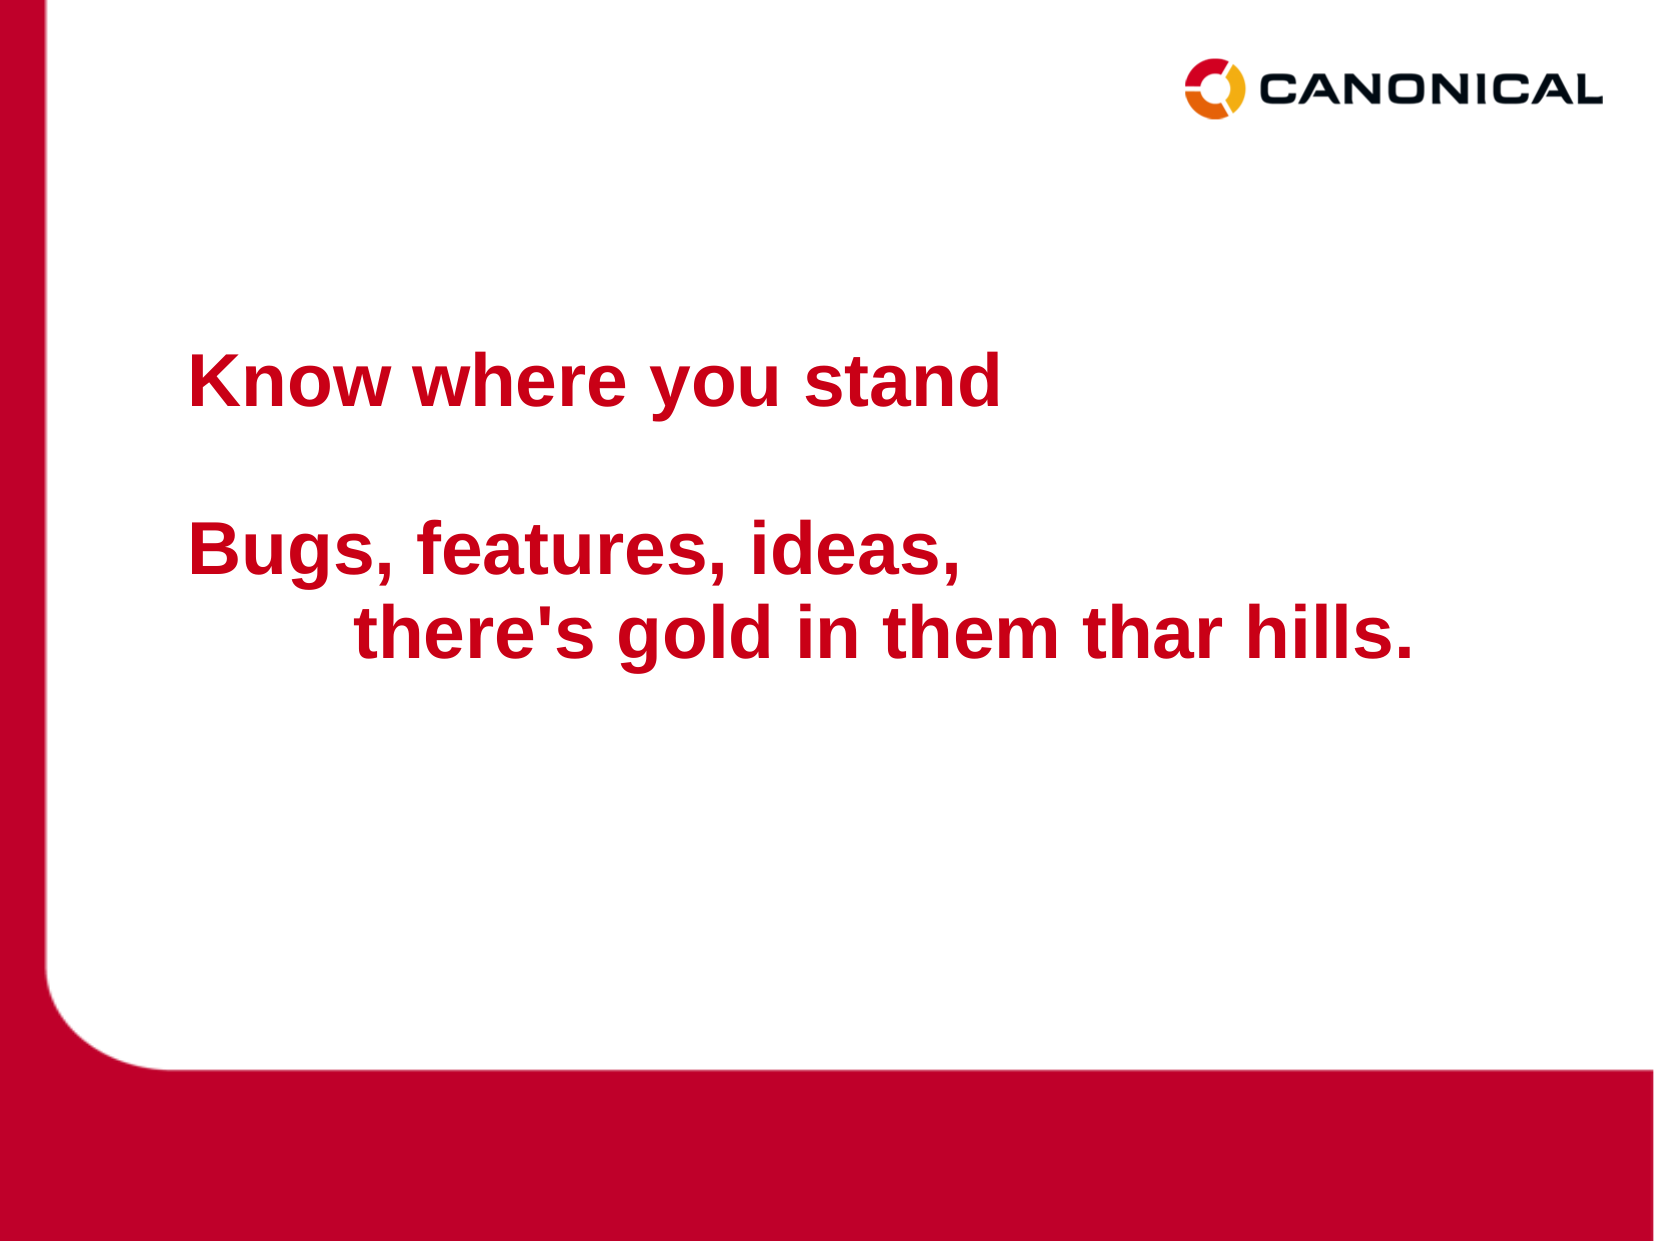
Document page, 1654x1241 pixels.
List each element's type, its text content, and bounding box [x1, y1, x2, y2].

picture [0, 0, 1654, 1241]
title Know where you stand Bugs, features, ideas, there's gold in them thar hills. [187, 150, 1571, 863]
